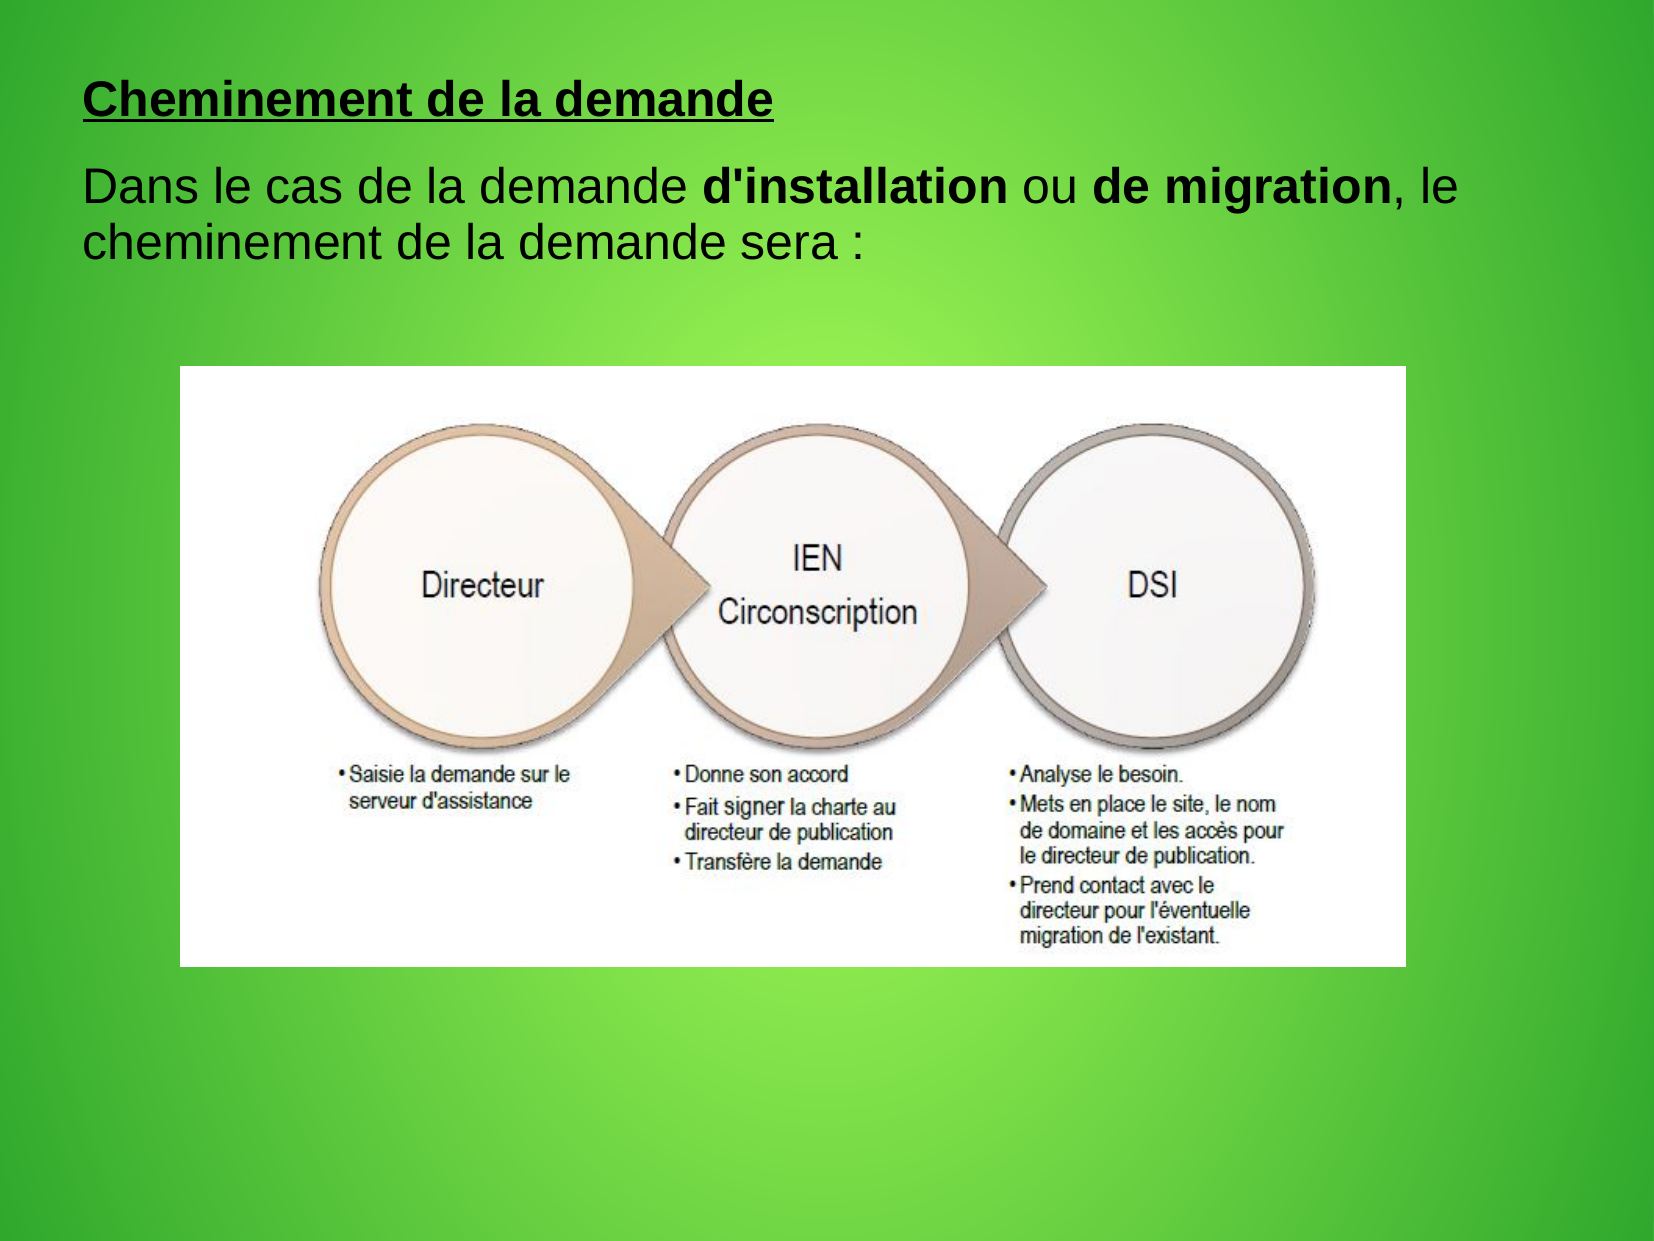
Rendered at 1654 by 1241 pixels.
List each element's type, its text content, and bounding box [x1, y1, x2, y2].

picture [180, 366, 1406, 967]
list Cheminement de la demande Dans le cas de la demande d'installation ou de migration, le cheminement de la demande sera : [82, 70, 1571, 1019]
